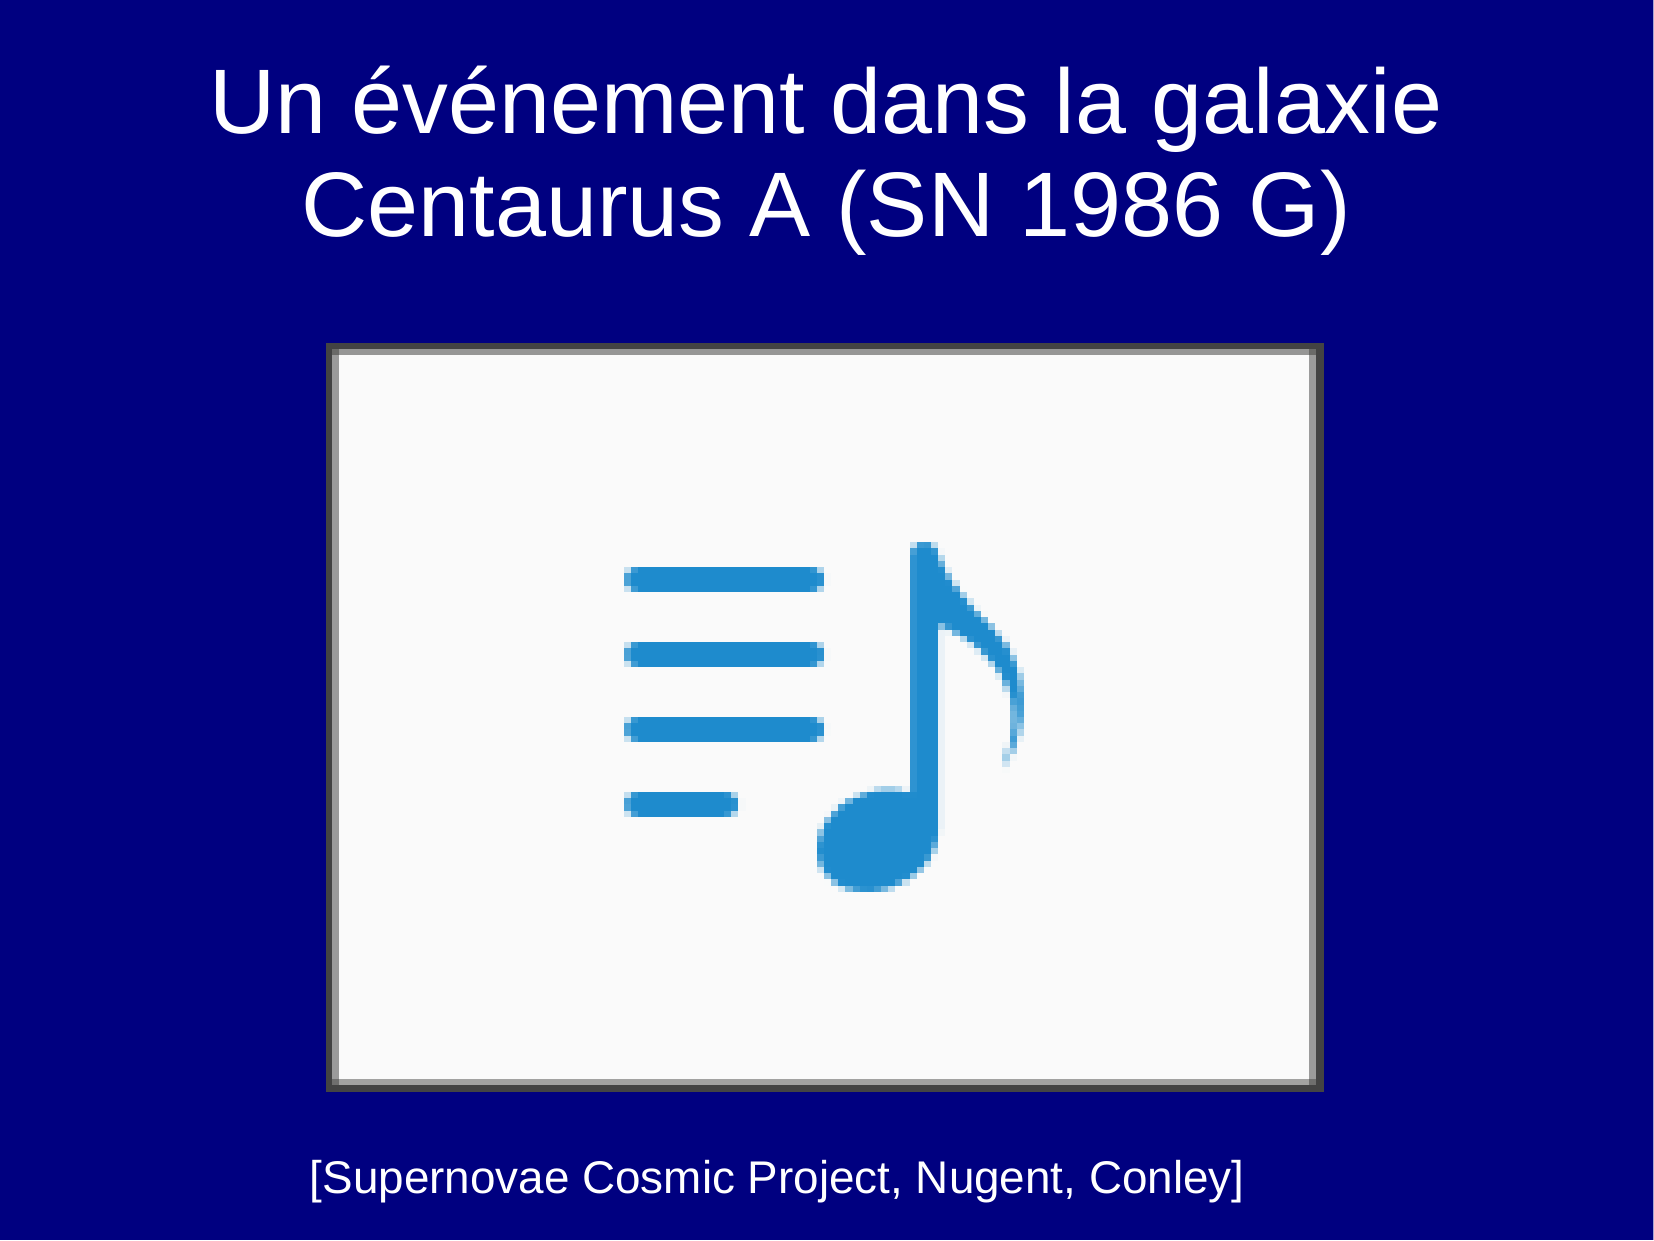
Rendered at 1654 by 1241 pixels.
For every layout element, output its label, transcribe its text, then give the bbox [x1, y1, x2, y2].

text_box [Supernovae Cosmic Project, Nugent, Conley] [295, 1144, 1260, 1211]
text_box [324, 342, 1325, 1093]
title Un événement dans la galaxie Centaurus A (SN 1986 G) [82, 49, 1571, 257]
